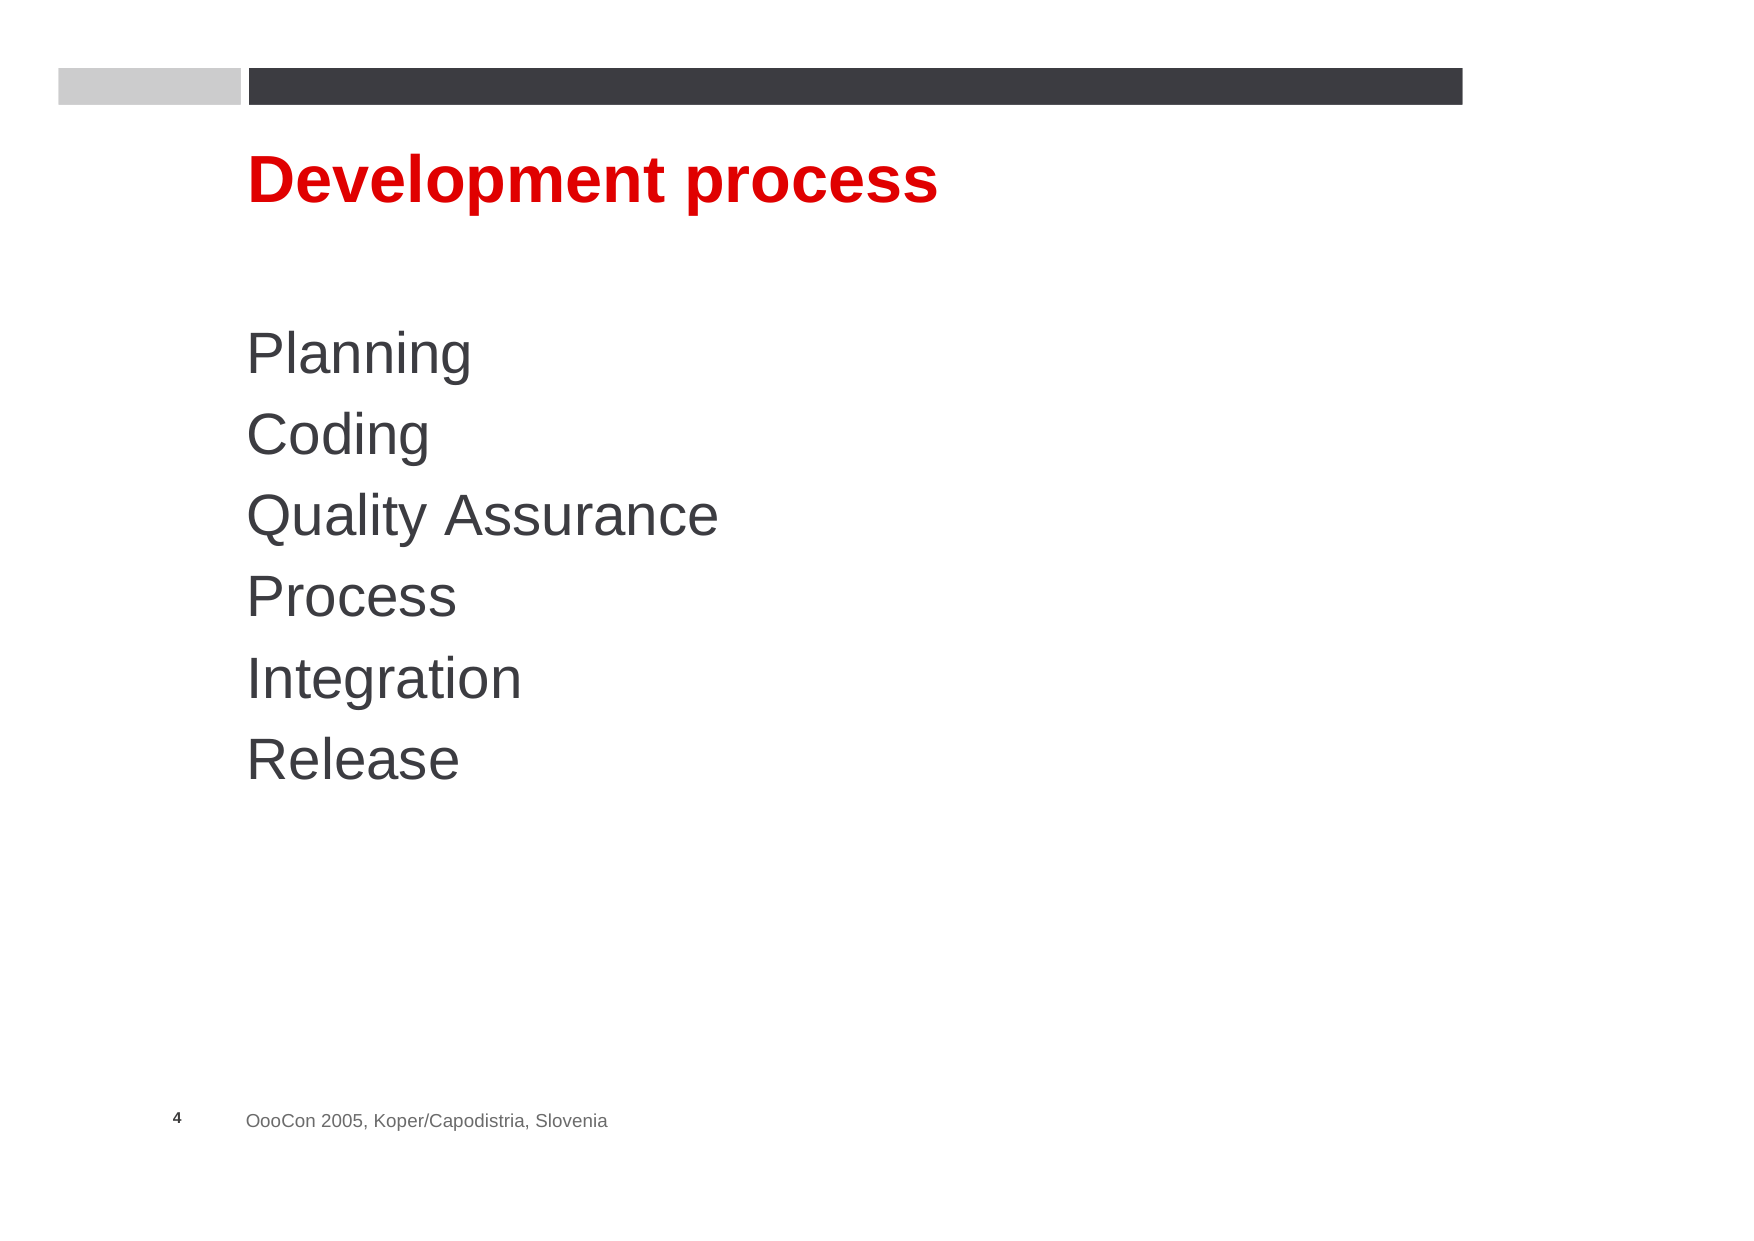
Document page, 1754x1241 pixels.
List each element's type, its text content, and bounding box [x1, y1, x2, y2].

title Development process [247, 100, 1581, 263]
list Planning Coding Quality Assurance Process Integration Release [246, 304, 1600, 1034]
